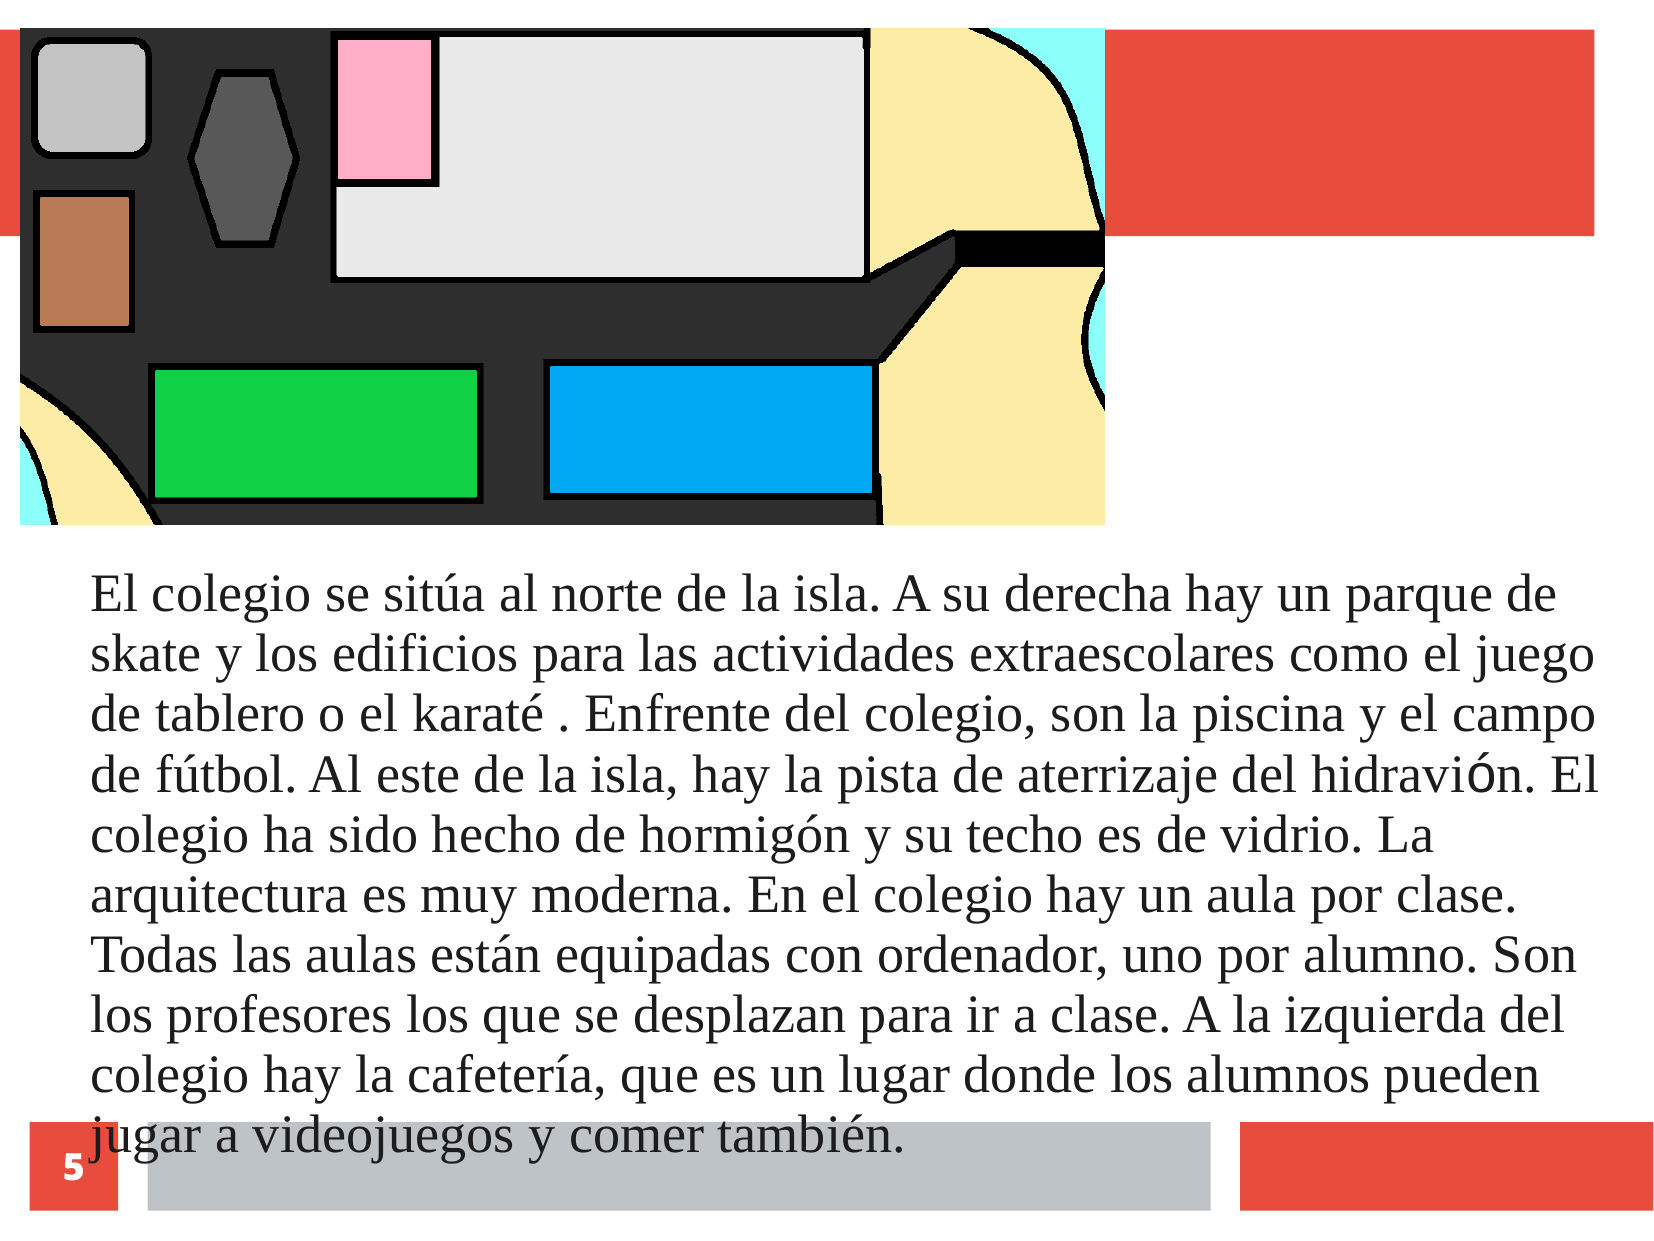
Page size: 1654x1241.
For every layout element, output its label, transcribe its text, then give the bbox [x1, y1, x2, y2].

subtitle El colegio se sitúa al norte de la isla. A su derecha hay un parque de skate y los edificios para las actividades extraescolares como el juego de tablero o el karaté . Enfrente del colegio, son la piscina y el campo de fútbol. Al este de la isla, hay la pista de aterrizaje del hidravión. El colegio ha sido hecho de hormigón y su techo es de vidrio. La arquitectura es muy moderna. En el colegio hay un aula por clase. Todas las aulas están equipadas con ordenador, uno por alumno. Son los profesores los que se desplazan para ir a clase. A la izquierda del colegio hay la cafetería, que es un lugar donde los alumnos pueden jugar a videojuegos y comer también. [90, 489, 1626, 1175]
picture [20, 28, 1105, 525]
